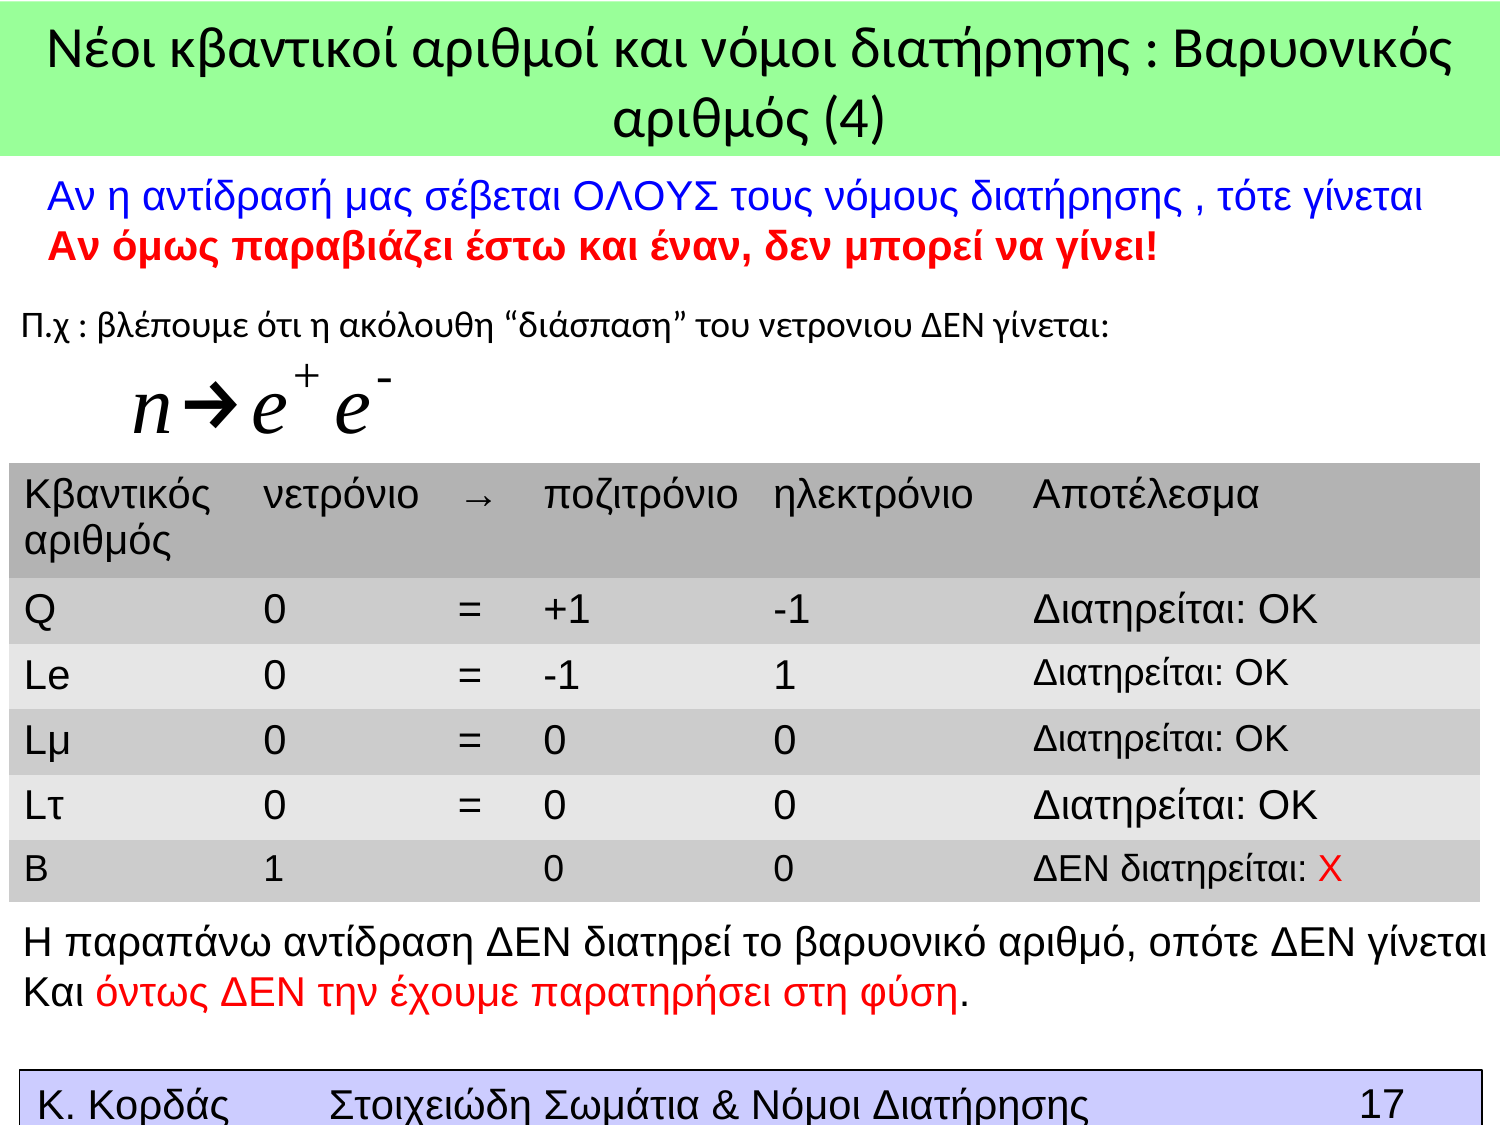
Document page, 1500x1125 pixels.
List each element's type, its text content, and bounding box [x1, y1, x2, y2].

table_cell = [443, 644, 529, 709]
table_header Αποτέλεσμα [1018, 463, 1480, 578]
text_box Νέοι κβαντικοί αριθμοί και νόμοι διατήρησης : Βαρυονικός αριθμός (4) [0, 1, 1500, 156]
table_cell Διατηρείται: ΟΚ [1018, 578, 1480, 644]
table_cell 0 [249, 644, 443, 709]
table_header ποζιτρόνιο [529, 463, 759, 578]
table_cell = [443, 709, 529, 775]
table_cell 0 [759, 775, 1018, 840]
table_cell 0 [759, 709, 1018, 775]
table_cell +1 [529, 578, 759, 644]
table_header νετρόνιο [249, 463, 443, 578]
table_cell 0 [529, 775, 759, 840]
table_cell Lτ [9, 775, 249, 840]
table_cell 0 [249, 709, 443, 775]
table_cell 0 [249, 775, 443, 840]
chart [110, 345, 411, 451]
table_cell Le [9, 644, 249, 709]
table_cell Lμ [9, 709, 249, 775]
table_cell B [9, 840, 249, 902]
table_cell 0 [249, 578, 443, 644]
table_cell Q [9, 578, 249, 644]
table_cell Διατηρείται: ΟΚ [1018, 709, 1480, 775]
table_cell Διατηρείται: ΟΚ [1018, 644, 1480, 709]
table_cell 0 [529, 709, 759, 775]
table_cell -1 [529, 644, 759, 709]
table_header Κβαντικός αριθμός [9, 463, 249, 578]
text_box Π.χ : βλέπουμε ότι η ακόλουθη “διάσπαση” του νετρονιου ΔΕΝ γίνεται: [5, 237, 1430, 1096]
table_header ηλεκτρόνιο [759, 463, 1018, 578]
table_cell 1 [249, 840, 443, 902]
text_box Η παραπάνω αντίδραση ΔΕΝ διατηρεί το βαρυονικό αριθμό, οπότε ΔΕΝ γίνεται Και όντως ΔΕΝ την έχουμε παρατηρήσει στη φύση. [7, 907, 1500, 1023]
table_cell Διατηρείται: ΟΚ [1018, 775, 1480, 840]
table_cell ΔΕΝ διατηρείται: Χ [1018, 840, 1480, 902]
table_cell 0 [759, 840, 1018, 902]
table_cell = [443, 578, 529, 644]
table_cell = [443, 775, 529, 840]
table_cell 0 [529, 840, 759, 902]
table_header → [443, 463, 529, 578]
table_cell -1 [759, 578, 1018, 644]
table_cell [443, 840, 529, 902]
table_cell 1 [759, 644, 1018, 709]
text_box Αν η αντίδρασή μας σέβεται ΟΛΟΥΣ τους νόμους διατήρησης , τότε γίνεται Αν όμως παραβιάζει έστω και έναν, δεν μπορεί να γίνει! [32, 161, 1450, 277]
